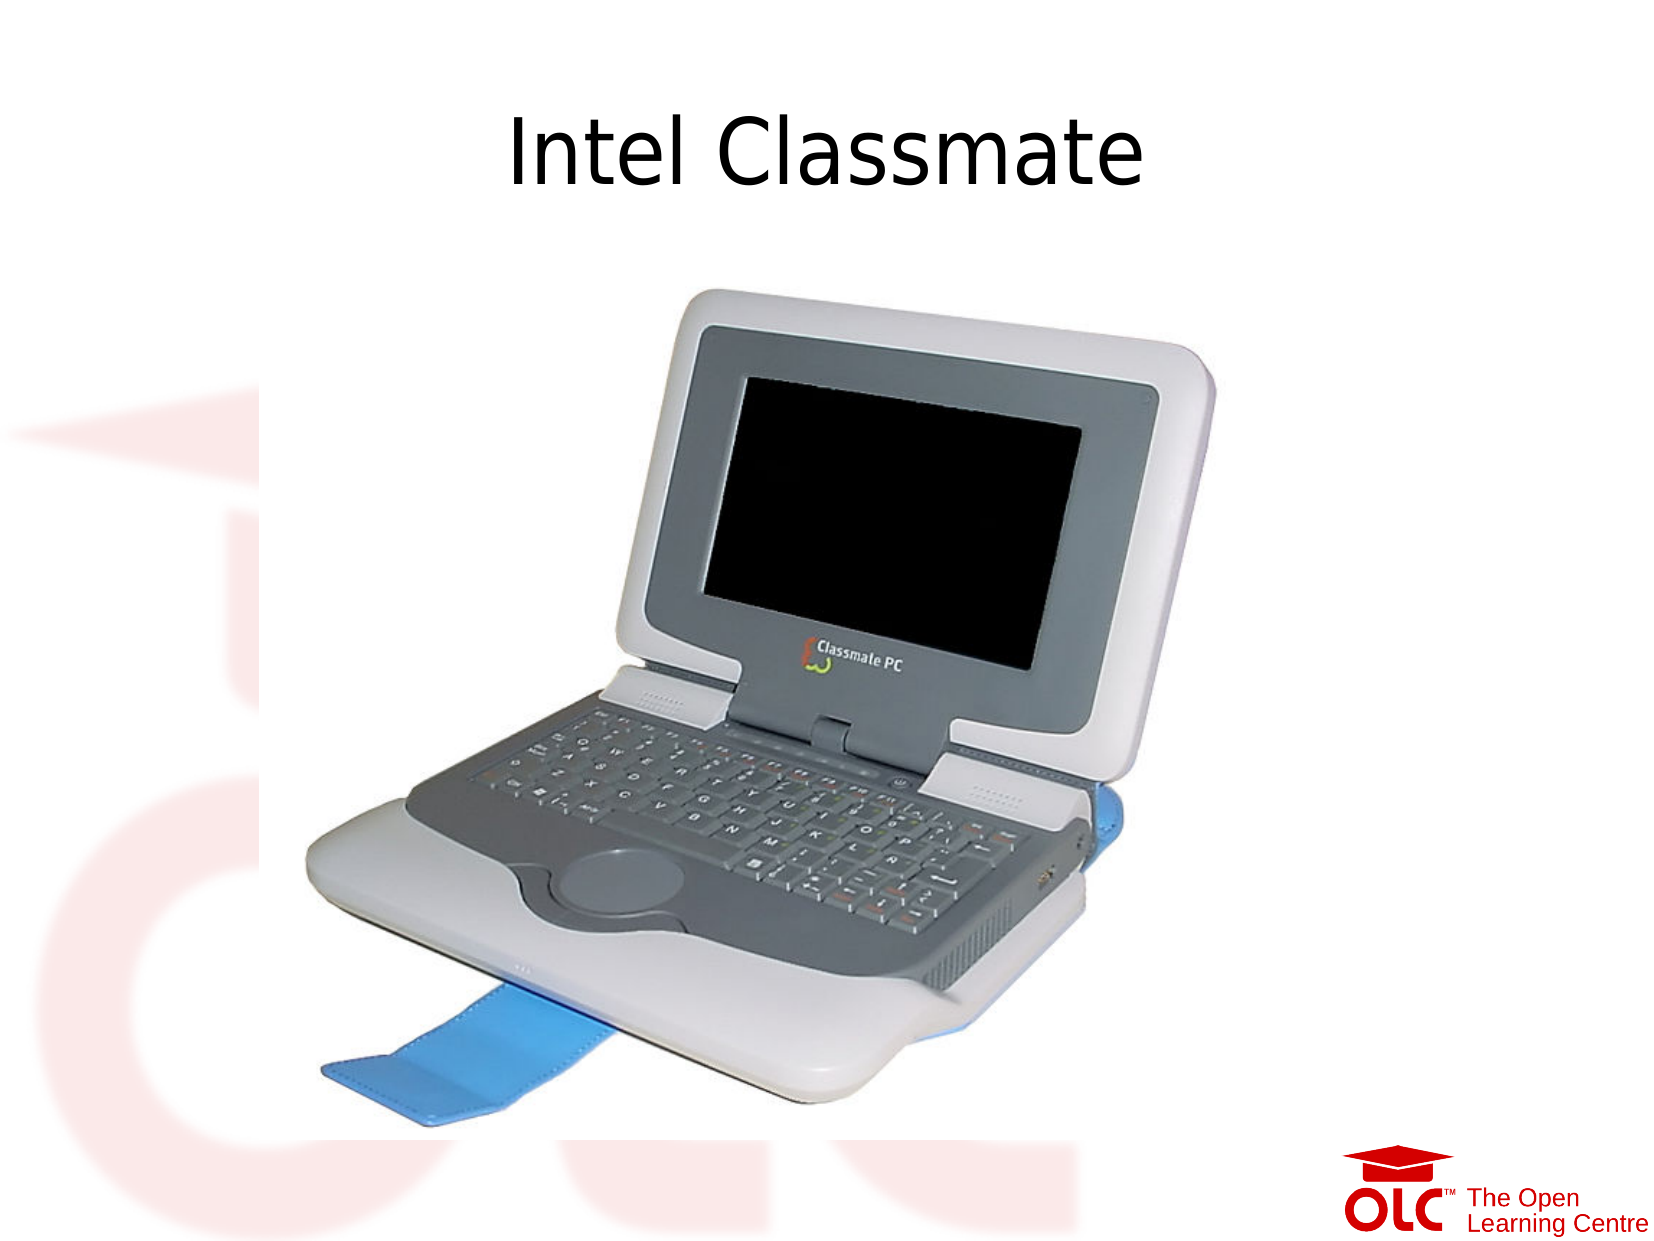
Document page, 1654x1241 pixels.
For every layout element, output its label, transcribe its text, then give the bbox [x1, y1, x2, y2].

picture [0, 275, 1236, 1241]
picture [1341, 1145, 1648, 1237]
title Intel Classmate [82, 56, 1571, 250]
